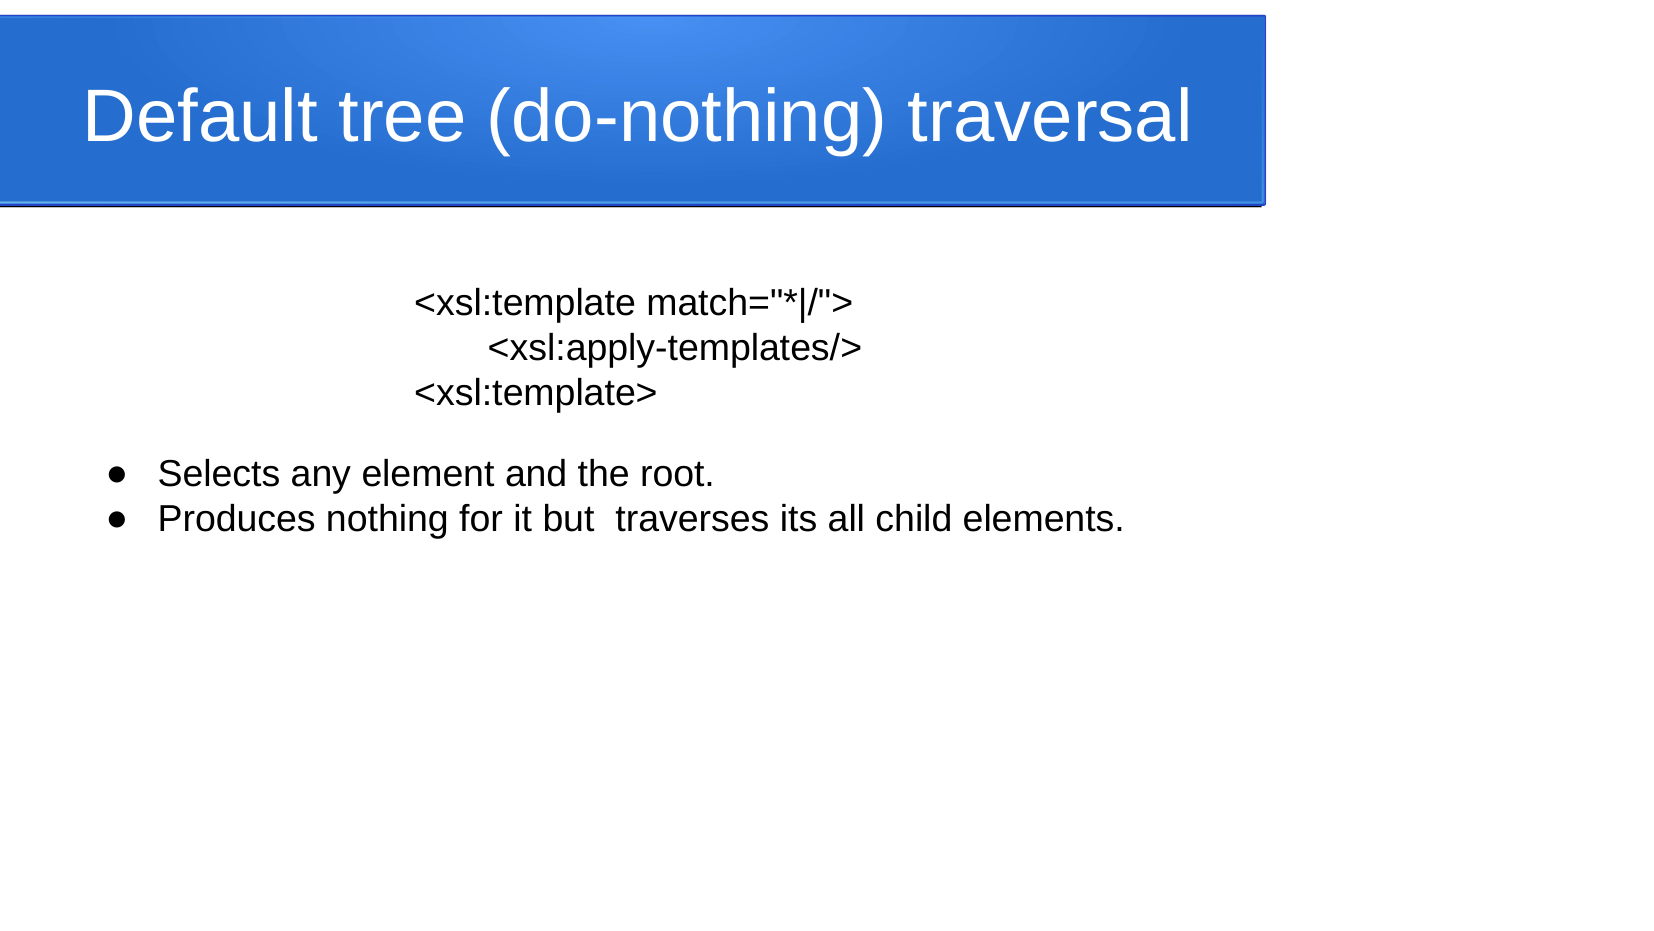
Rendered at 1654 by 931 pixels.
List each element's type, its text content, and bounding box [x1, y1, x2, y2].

picture [0, 13, 1269, 211]
text_box <xsl:template match="*|/"> <xsl:apply-templates/> <xsl:template> [399, 262, 898, 439]
list Selects any element and the root. Produces nothing for it but traverses its all child elements. [82, 224, 1571, 764]
title Default tree (do-nothing) traversal [82, 35, 1235, 189]
